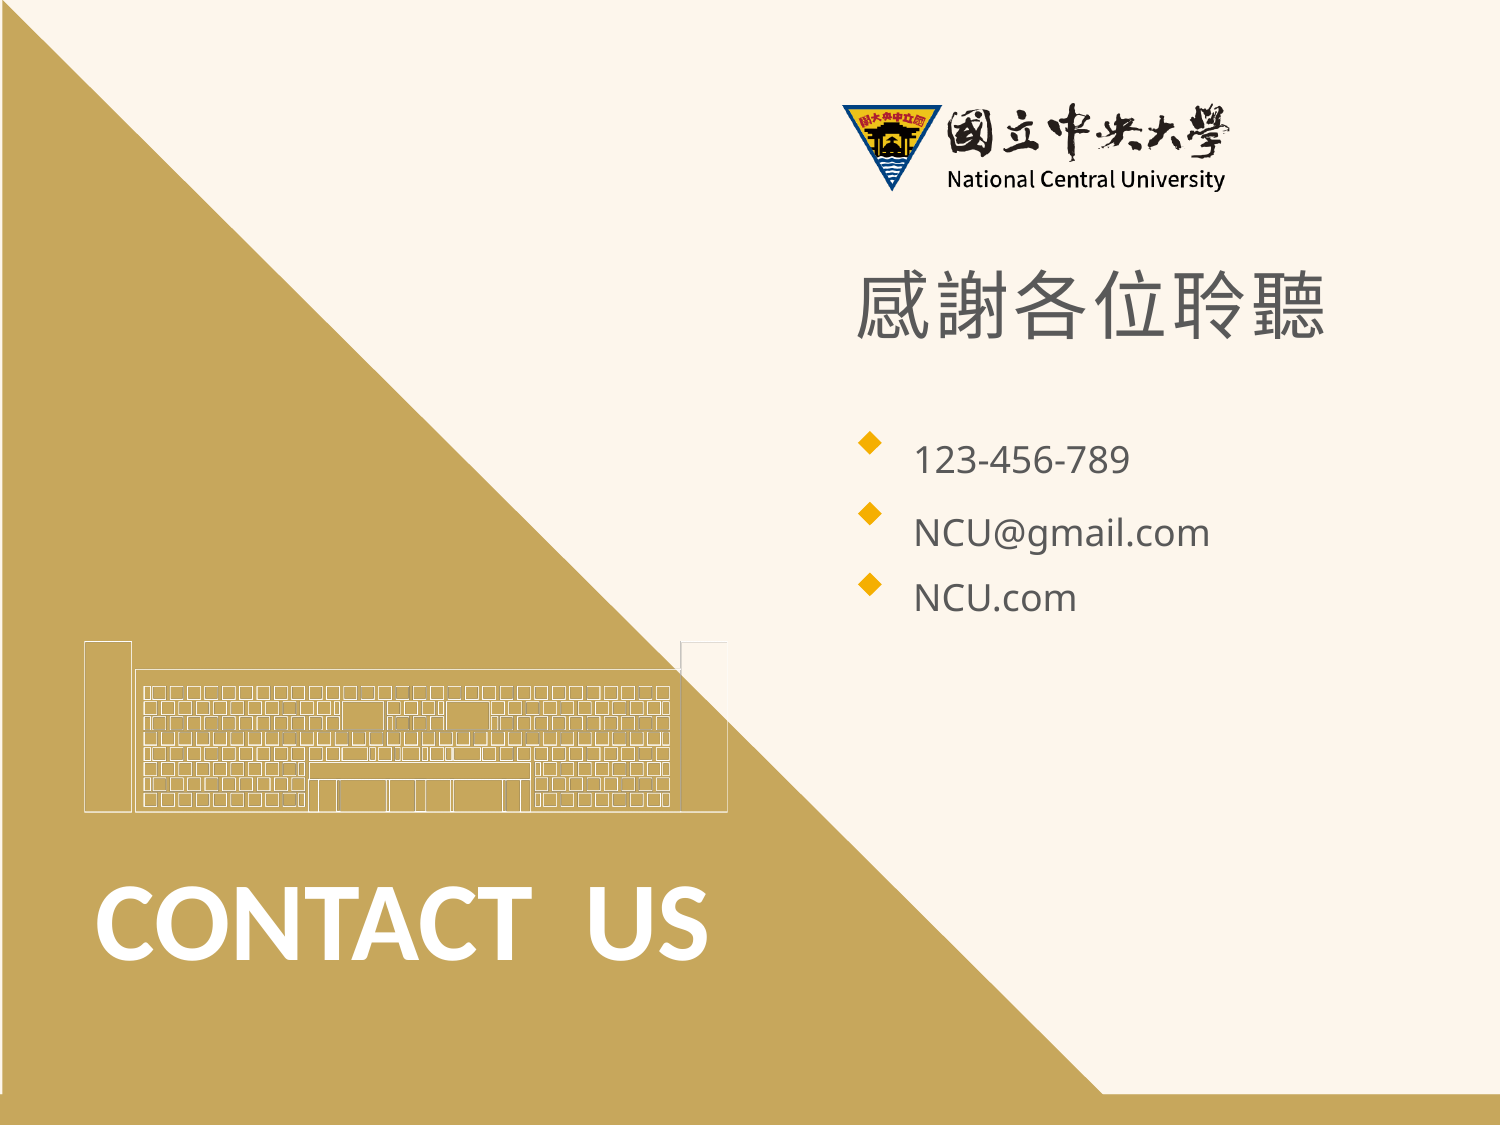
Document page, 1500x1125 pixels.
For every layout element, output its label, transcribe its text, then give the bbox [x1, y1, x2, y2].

text_box CONTACT US [81, 840, 841, 991]
text_box [857, 501, 882, 526]
text_box [2, 0, 1134, 1125]
text_box NCU.com [898, 566, 1452, 627]
text_box NCU@gmail.com [898, 501, 1452, 562]
picture [4, 0, 1500, 1125]
text_box 123-456-789 [898, 429, 1452, 489]
text_box 感謝各位聆聽 [840, 223, 1500, 356]
text_box [857, 430, 882, 455]
text_box [857, 572, 882, 597]
